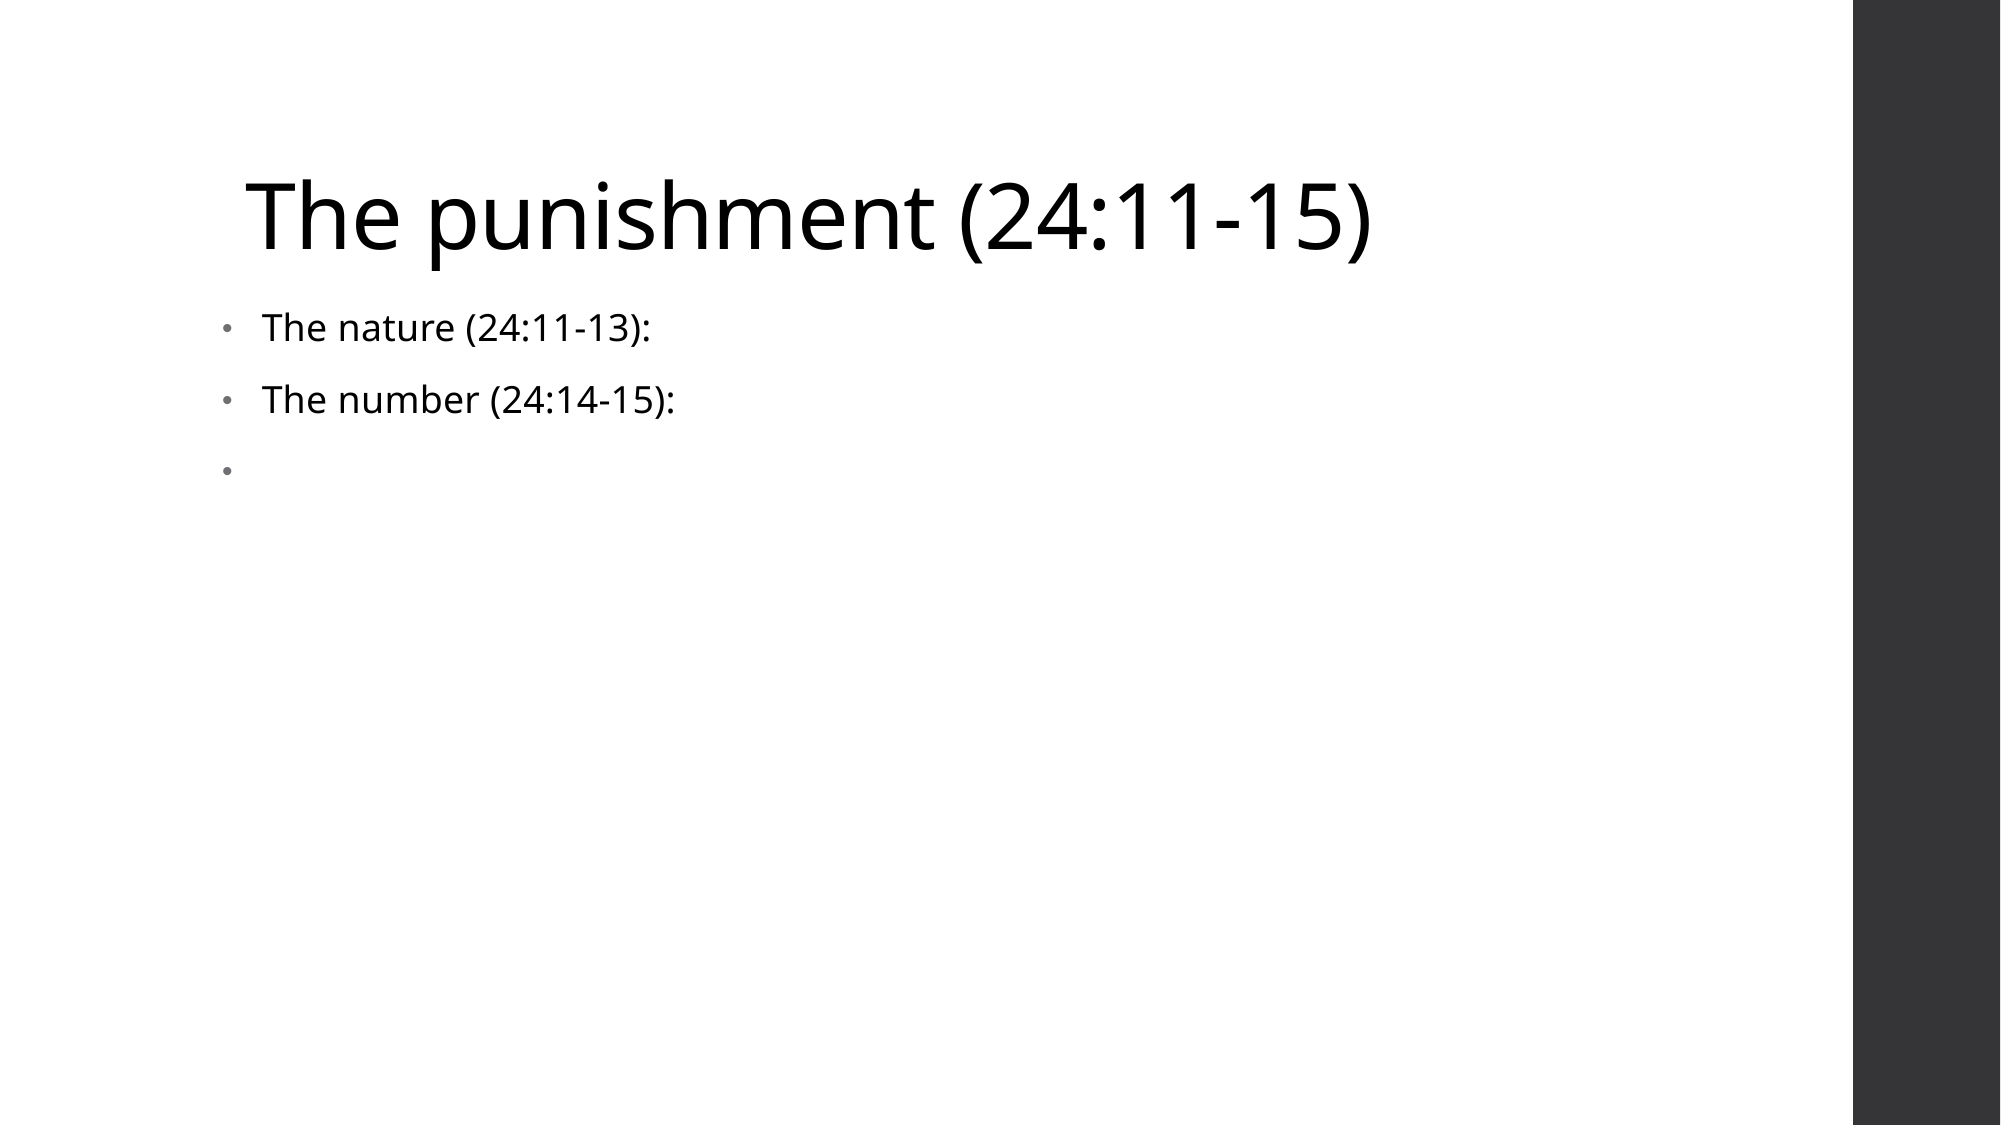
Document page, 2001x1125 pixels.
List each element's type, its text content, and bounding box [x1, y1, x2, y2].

list The nature (24:11-13): The number (24:14-15): [206, 299, 1617, 1014]
title The punishment (24:11-15) [206, 60, 1797, 278]
